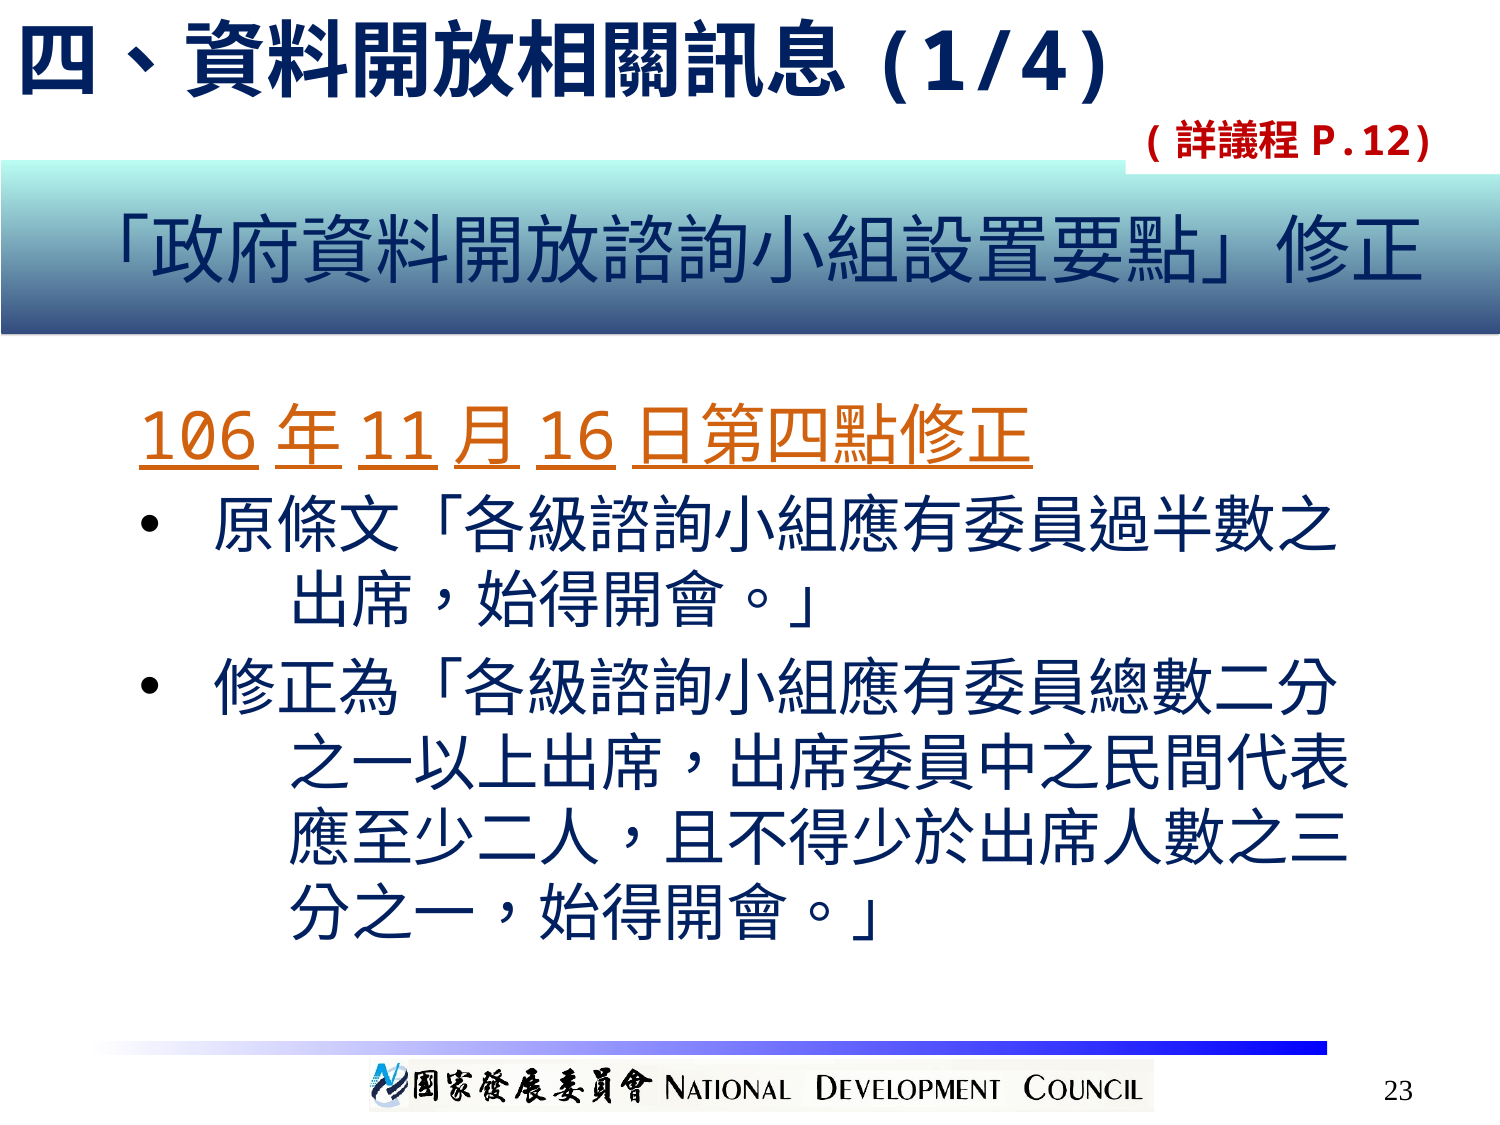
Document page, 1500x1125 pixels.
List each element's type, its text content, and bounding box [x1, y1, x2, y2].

text_box 四、資料開放相關訊息(1/4) [1, 0, 1500, 114]
list 106年11月16日第四點修正 原條文「各級諮詢小組應有委員過半數之出席，始得開會。」 修正為「各級諮詢小組應有委員總數二分之一以上出席，出席委員中之民間代表應至少二人，且不得少於出席人數之三分之一，始得開會。」 [123, 385, 1385, 1043]
text_box (詳議程P.12) [1125, 105, 1500, 175]
text_box 「政府資料開放諮詢小組設置要點」修正 [1, 160, 1500, 334]
text_box 23 [1368, 1063, 1485, 1100]
